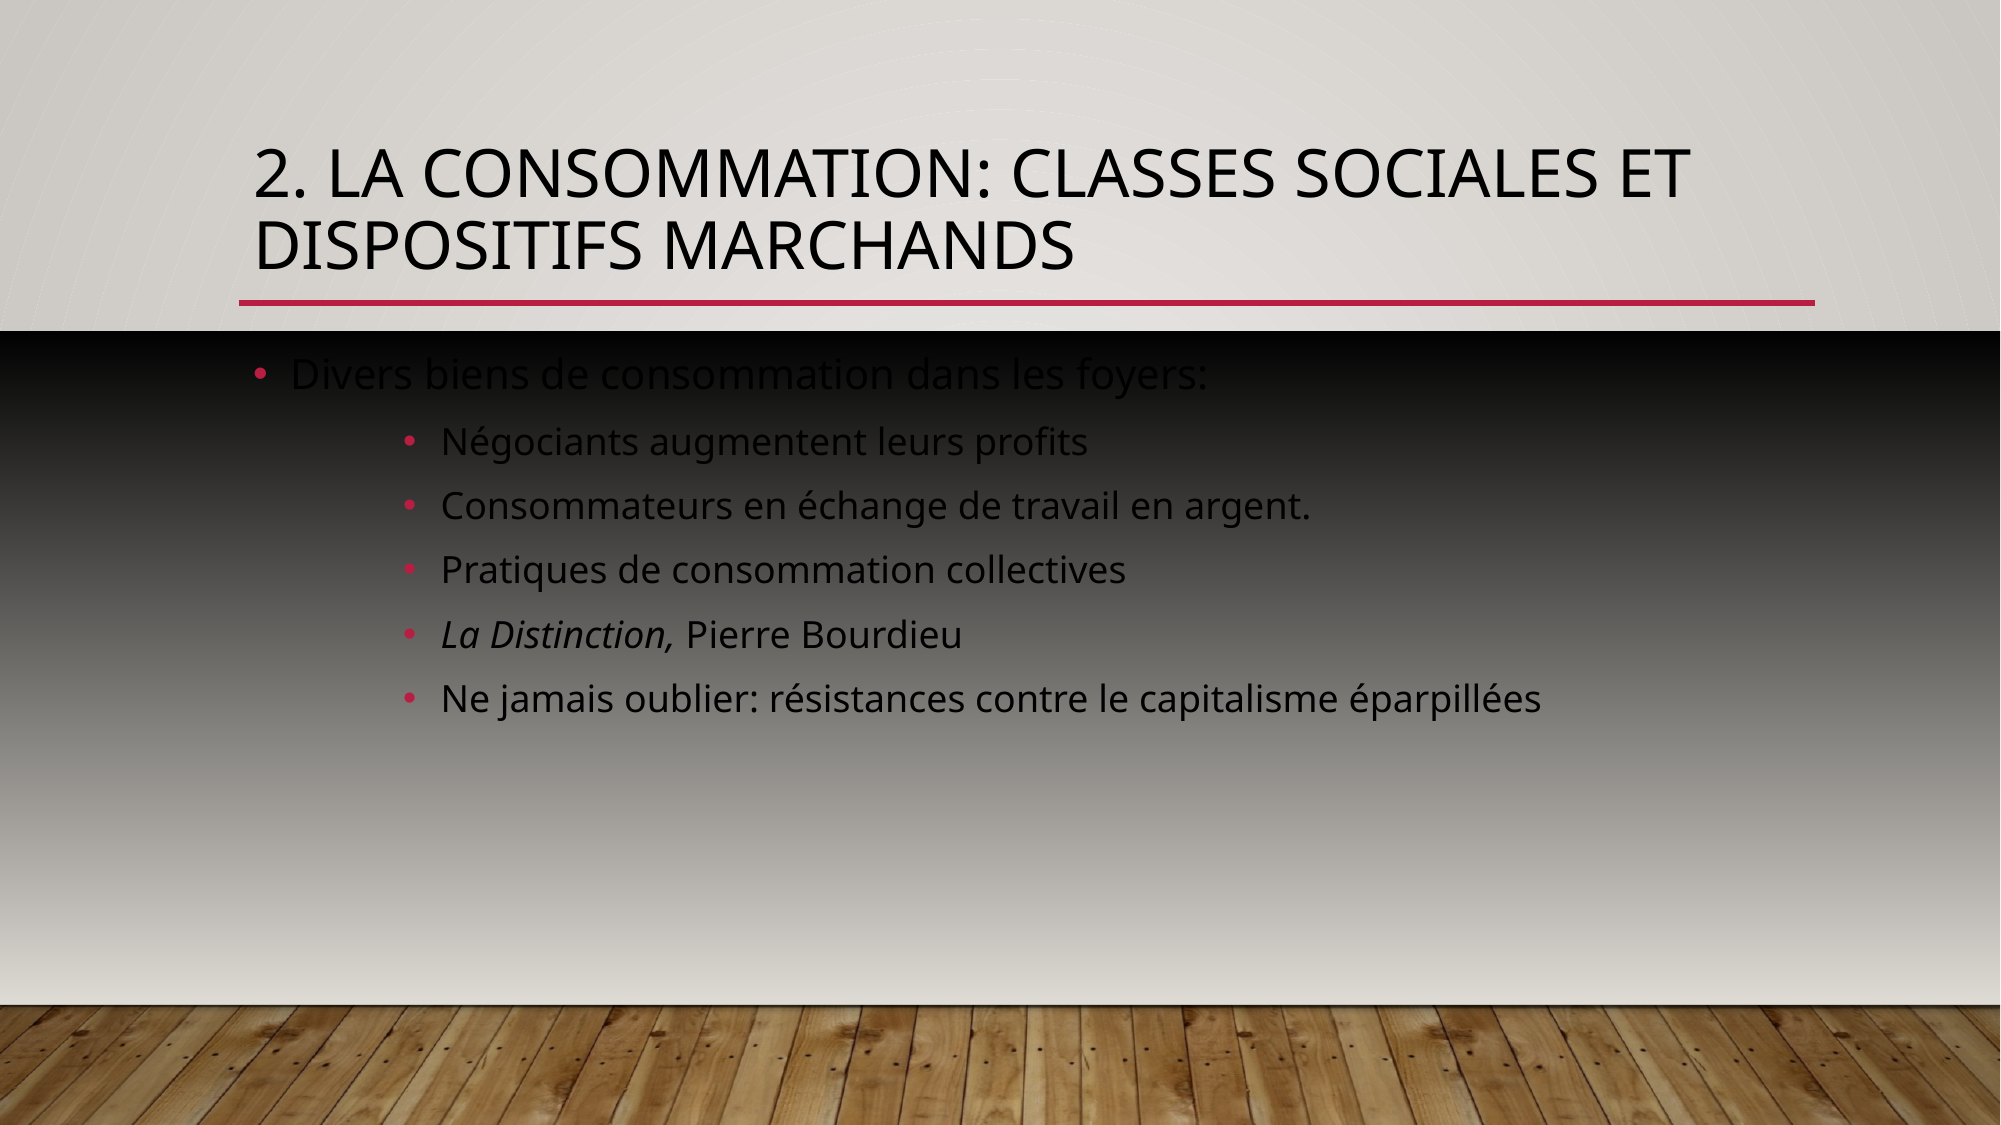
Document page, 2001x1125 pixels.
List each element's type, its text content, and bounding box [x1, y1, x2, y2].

title 2. La consommation: classes sociales et dispositifs marchands [238, 131, 1814, 305]
list Divers biens de consommation dans les foyers: Négociants augmentent leurs profits Consommateurs en échange de travail en argent. Pratiques de consommation collectives La Distinction, Pierre Bourdieu Ne jamais oublier: résistances contre le capitalisme éparpillées [238, 330, 1814, 897]
